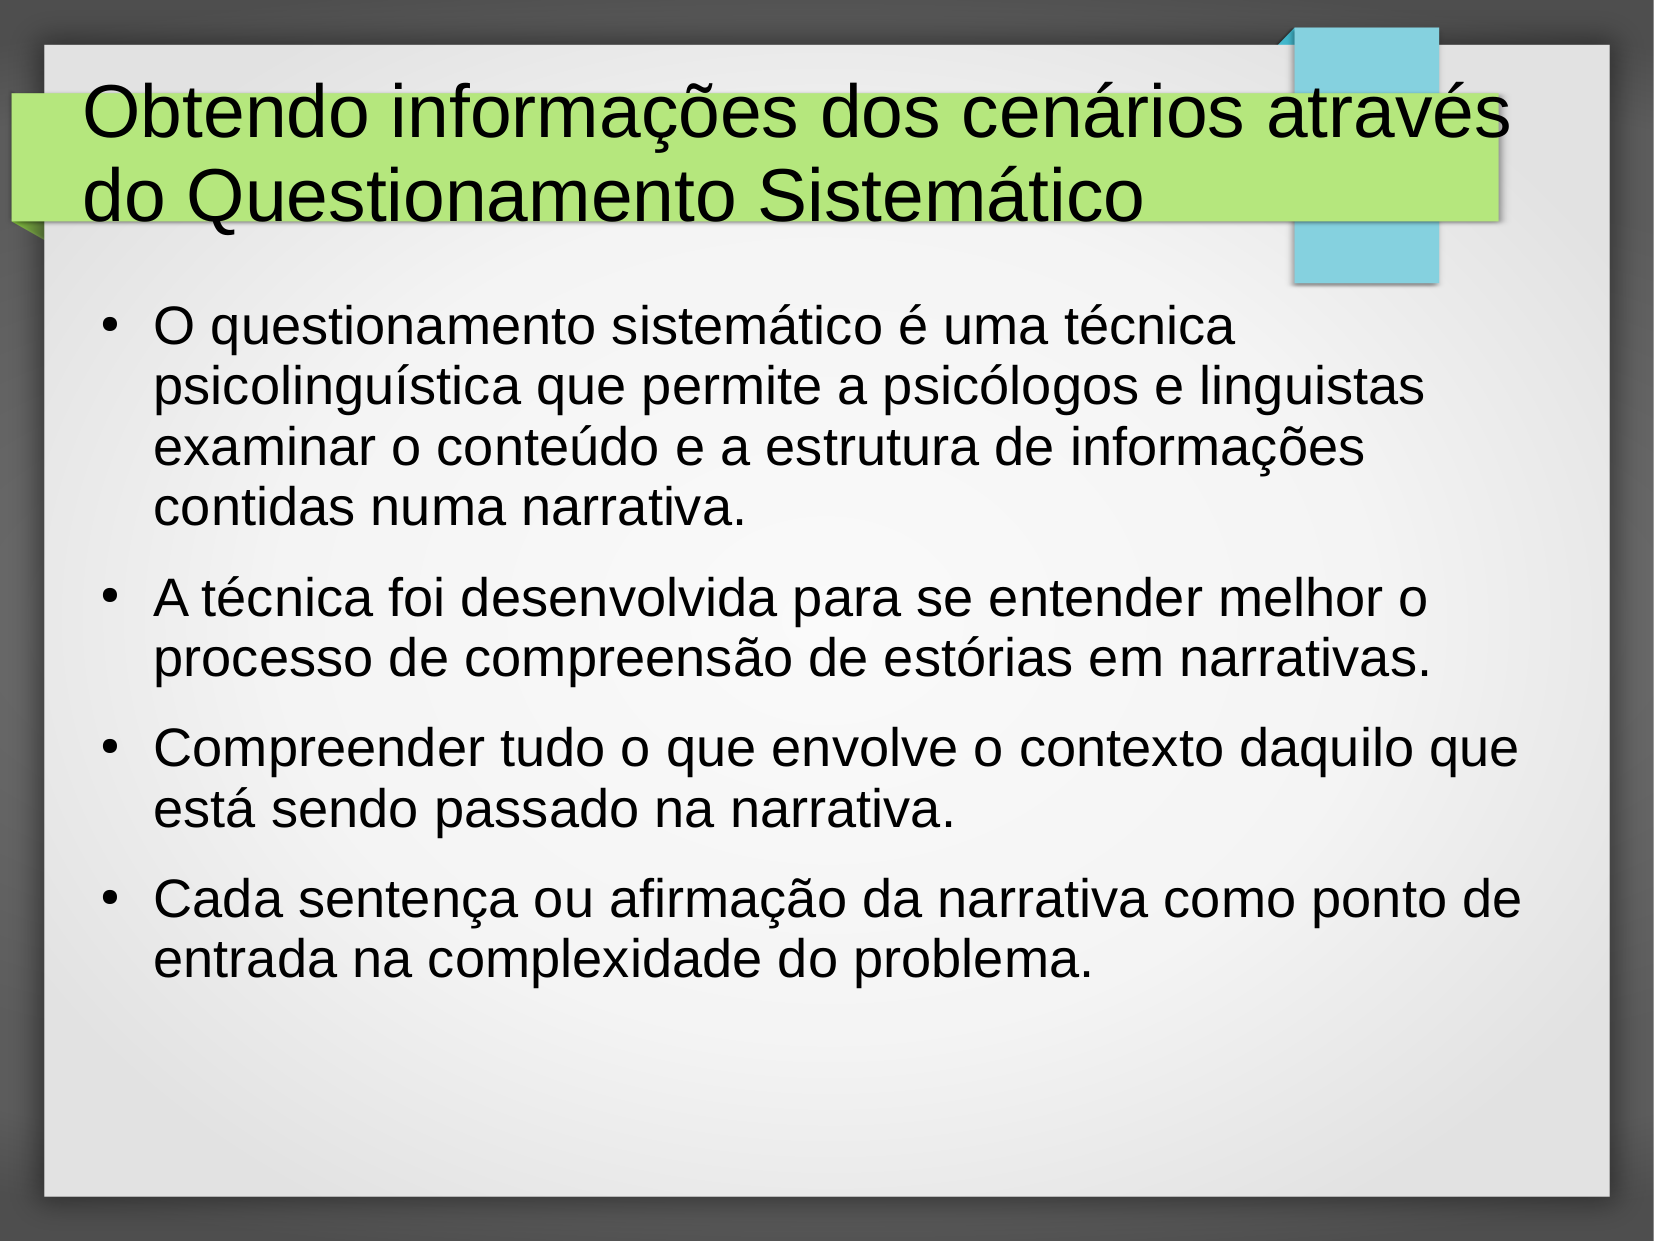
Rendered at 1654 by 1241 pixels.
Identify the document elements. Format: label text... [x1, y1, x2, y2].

title Obtendo informações dos cenários através do Questionamento Sistemático [82, 69, 1583, 238]
list O questionamento sistemático é uma técnica psicolinguística que permite a psicólogos e linguistas examinar o conteúdo e a estrutura de informações contidas numa narrativa. A técnica foi desenvolvida para se entender melhor o processo de compreensão de estórias em narrativas. Compreender tudo o que envolve o contexto daquilo que está sendo passado na narrativa. Cada sentença ou afirmação da narrativa como ponto de entrada na complexidade do problema. [82, 295, 1571, 1015]
picture [0, 0, 1654, 1241]
